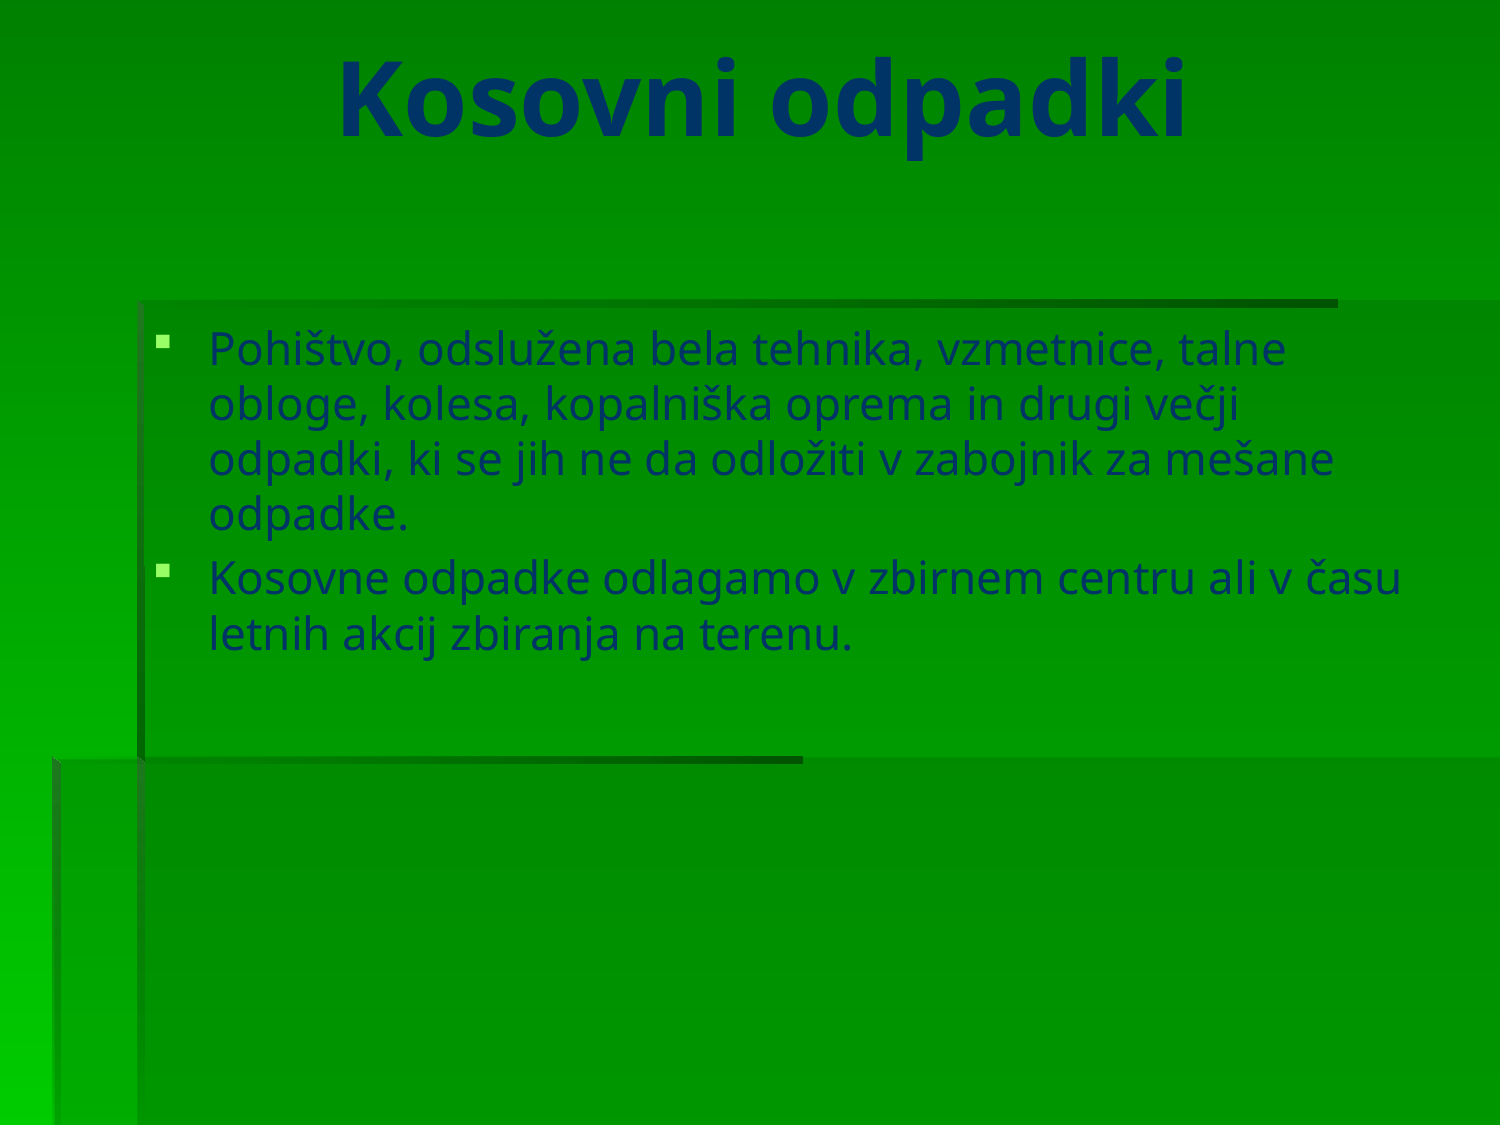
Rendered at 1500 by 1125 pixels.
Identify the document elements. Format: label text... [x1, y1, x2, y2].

list Pohištvo, odslužena bela tehnika, vzmetnice, talne obloge, kolesa, kopalniška oprema in drugi večji odpadki, ki se jih ne da odložiti v zabojnik za mešane odpadke. Kosovne odpadke odlagamo v zbirnem centru ali v času letnih akcij zbiranja na terenu. [137, 312, 1451, 1000]
title Kosovni odpadki [75, 40, 1451, 275]
